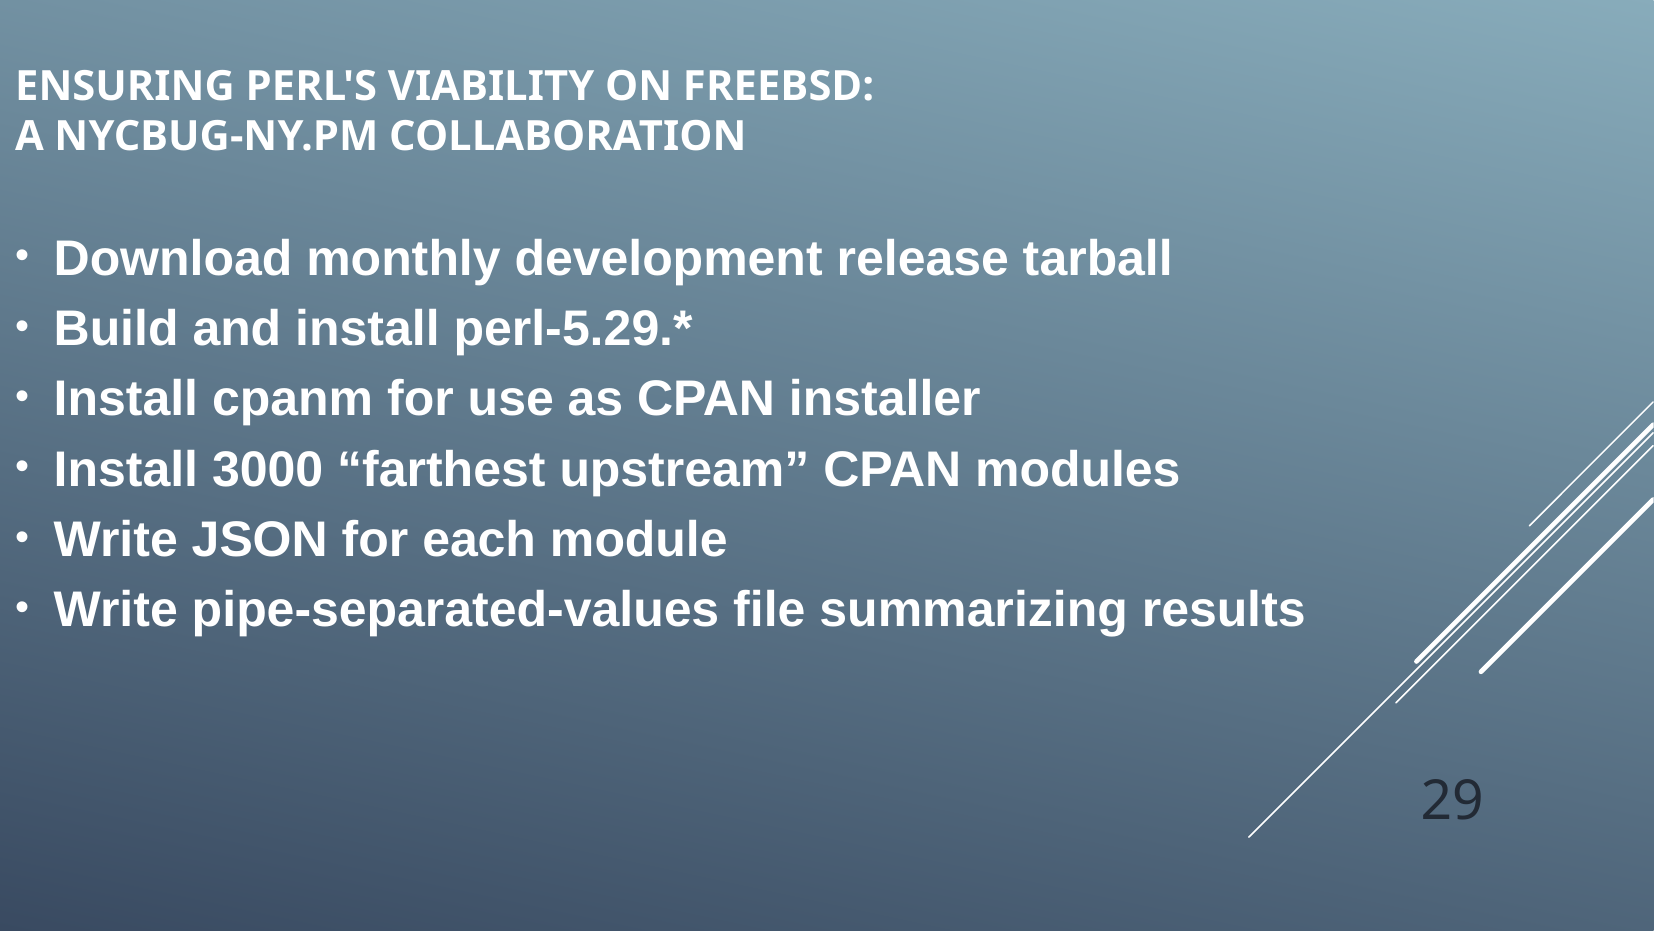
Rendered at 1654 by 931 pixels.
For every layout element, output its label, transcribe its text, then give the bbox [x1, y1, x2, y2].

title Ensuring Perl's Viability on FreeBSD: A NYCBUG-NY.PM Collaboration [0, 36, 1163, 180]
subtitle Download monthly development release tarball Build and install perl-5.29.* Install cpanm for use as CPAN installer Install 3000 “farthest upstream” CPAN modules Write JSON for each module Write pipe-separated-values file summarizing results [0, 217, 1489, 871]
